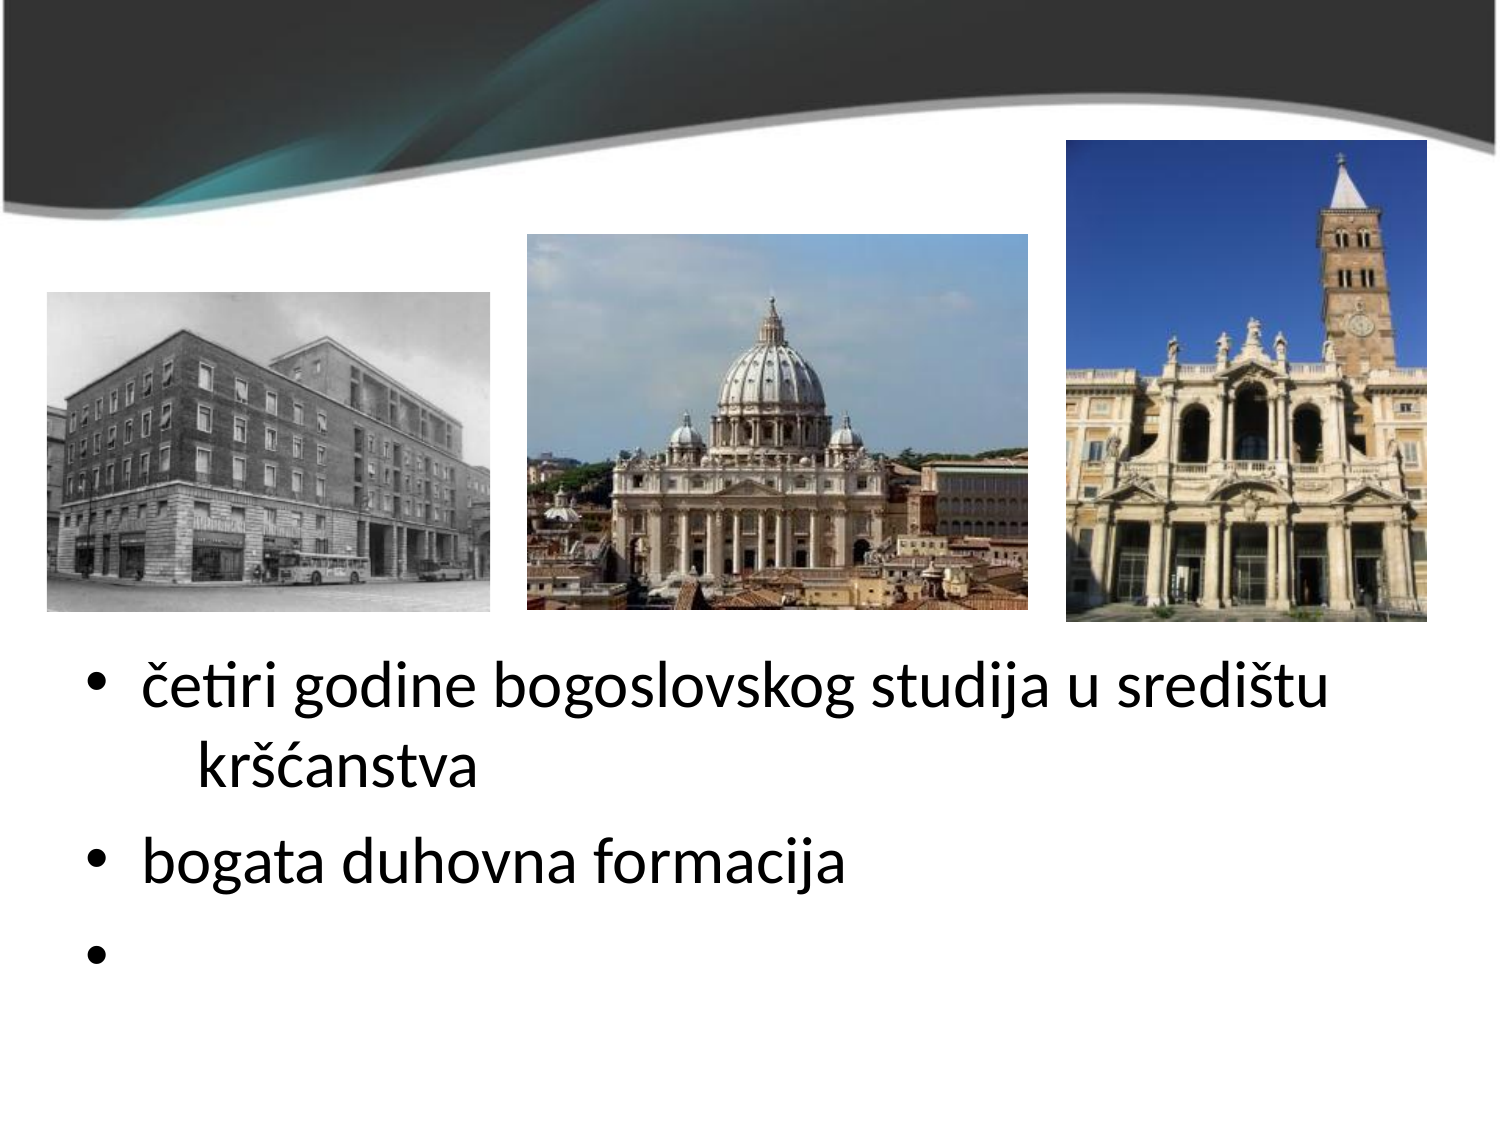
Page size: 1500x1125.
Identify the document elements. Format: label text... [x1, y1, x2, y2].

list četiri godine bogoslovskog studija u središtu kršćanstva bogata duhovna formacija [70, 632, 1421, 1059]
picture [46, 292, 491, 612]
picture [0, 0, 1500, 622]
